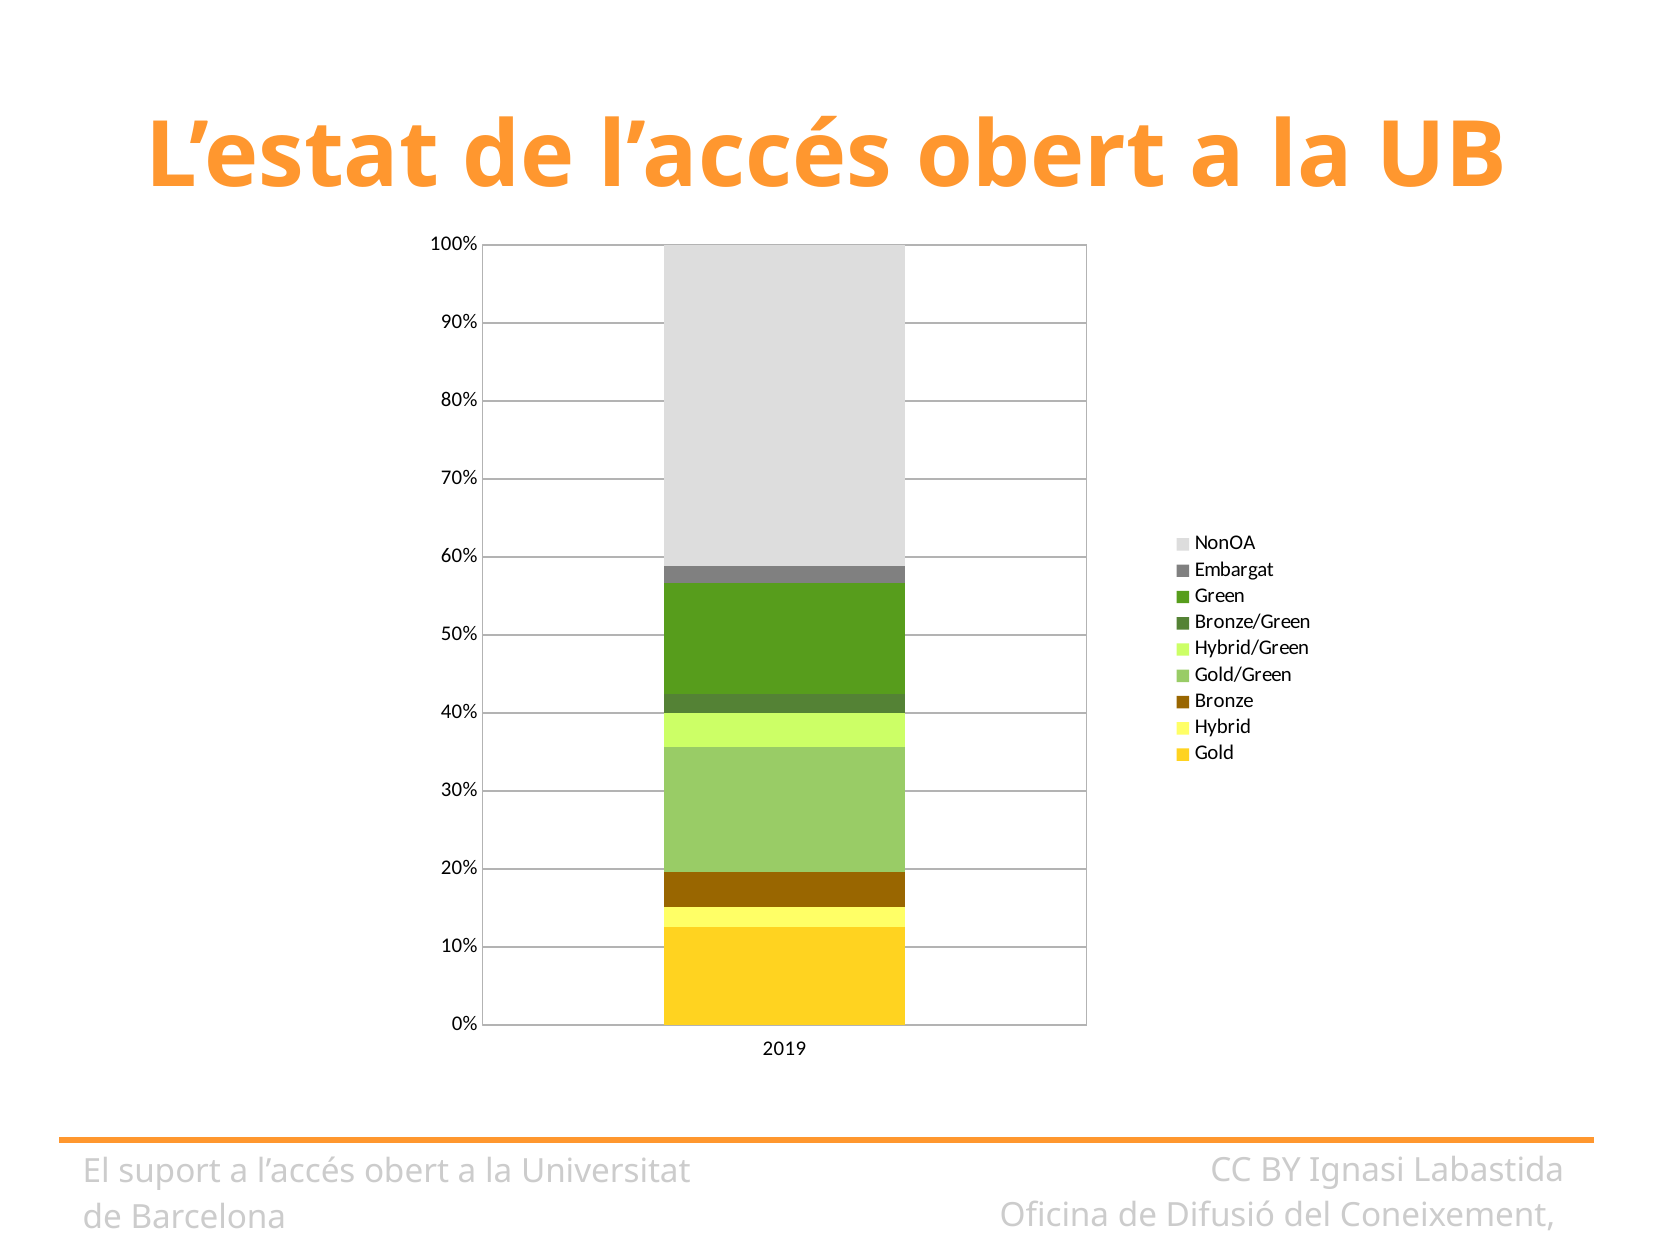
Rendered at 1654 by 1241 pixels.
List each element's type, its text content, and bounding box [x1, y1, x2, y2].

title L’estat de l’accés obert a la UB [82, 49, 1572, 257]
chart [389, 257, 1331, 1081]
